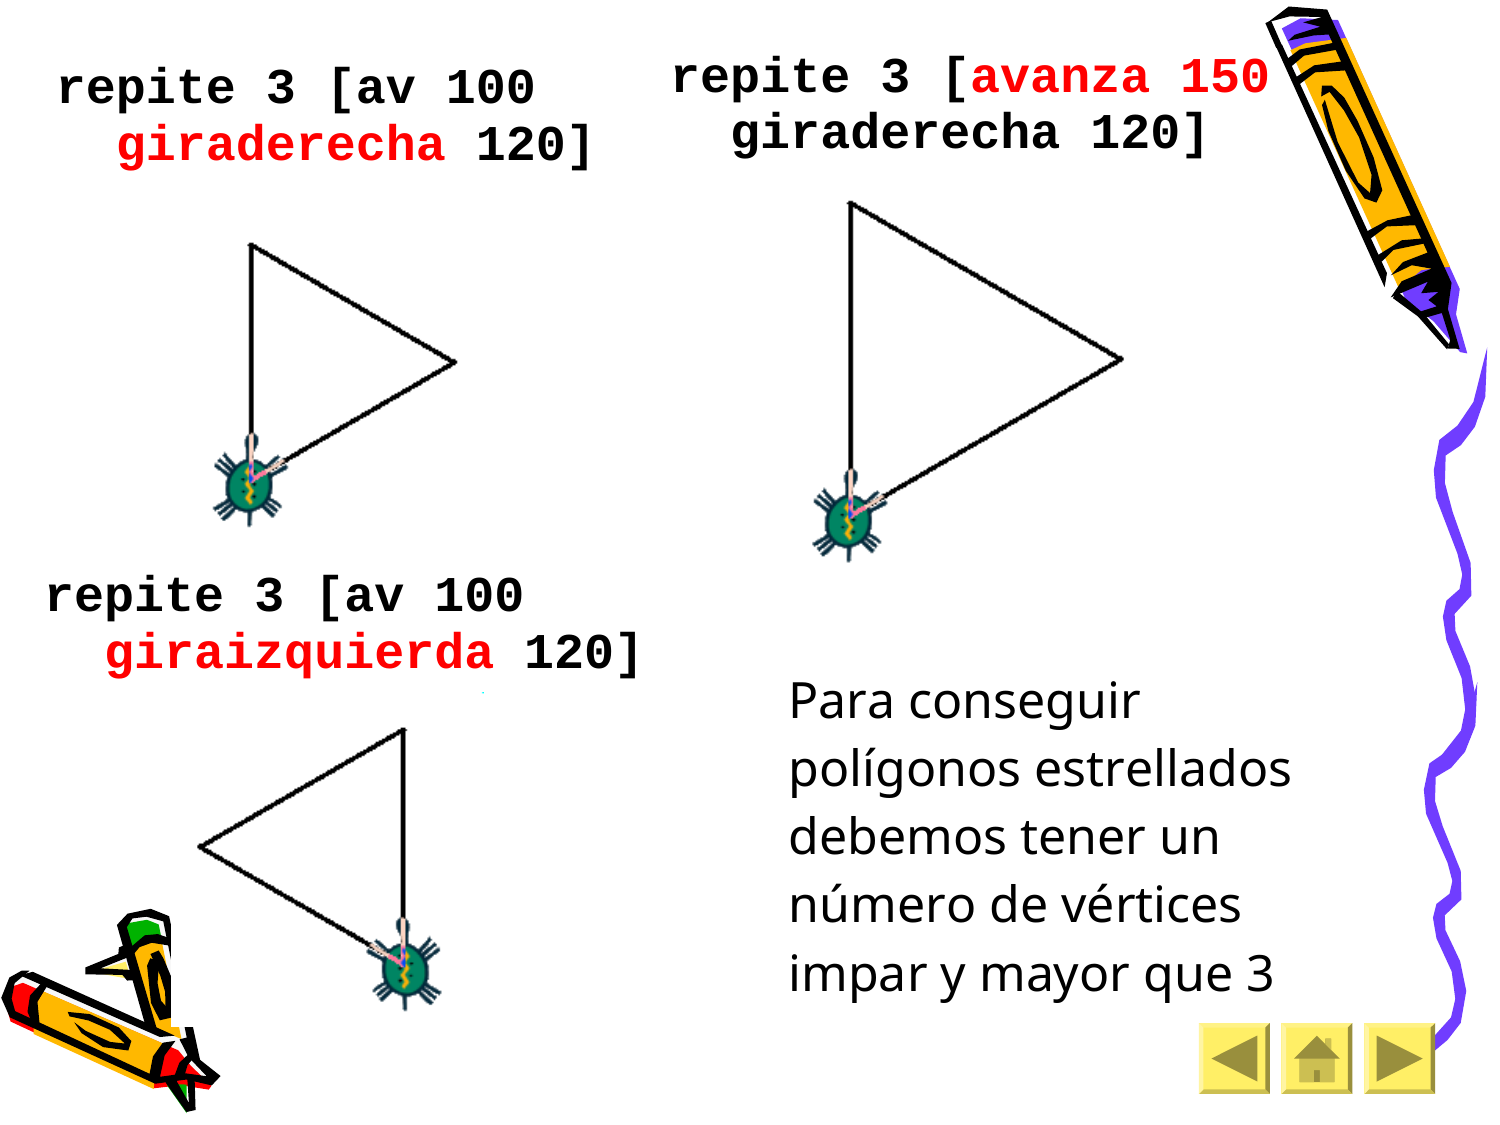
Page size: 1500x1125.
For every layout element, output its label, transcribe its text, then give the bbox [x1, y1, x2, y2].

text_box [1366, 1023, 1436, 1094]
text_box repite 3 [av 100 giraderecha 120] [41, 54, 621, 184]
text_box [1283, 1023, 1353, 1094]
text_box [1200, 1023, 1270, 1094]
picture [171, 692, 484, 1027]
text_box repite 3 [av 100 giraizquierda 120] [29, 562, 703, 692]
text_box repite 3 [avanza 150 giraderecha 120] [655, 42, 1365, 172]
text_box Para conseguir polígonos estrellados debemos tener un número de vértices impar y mayor que 3 [773, 656, 1377, 1014]
picture [171, 207, 484, 543]
picture [797, 184, 1160, 569]
